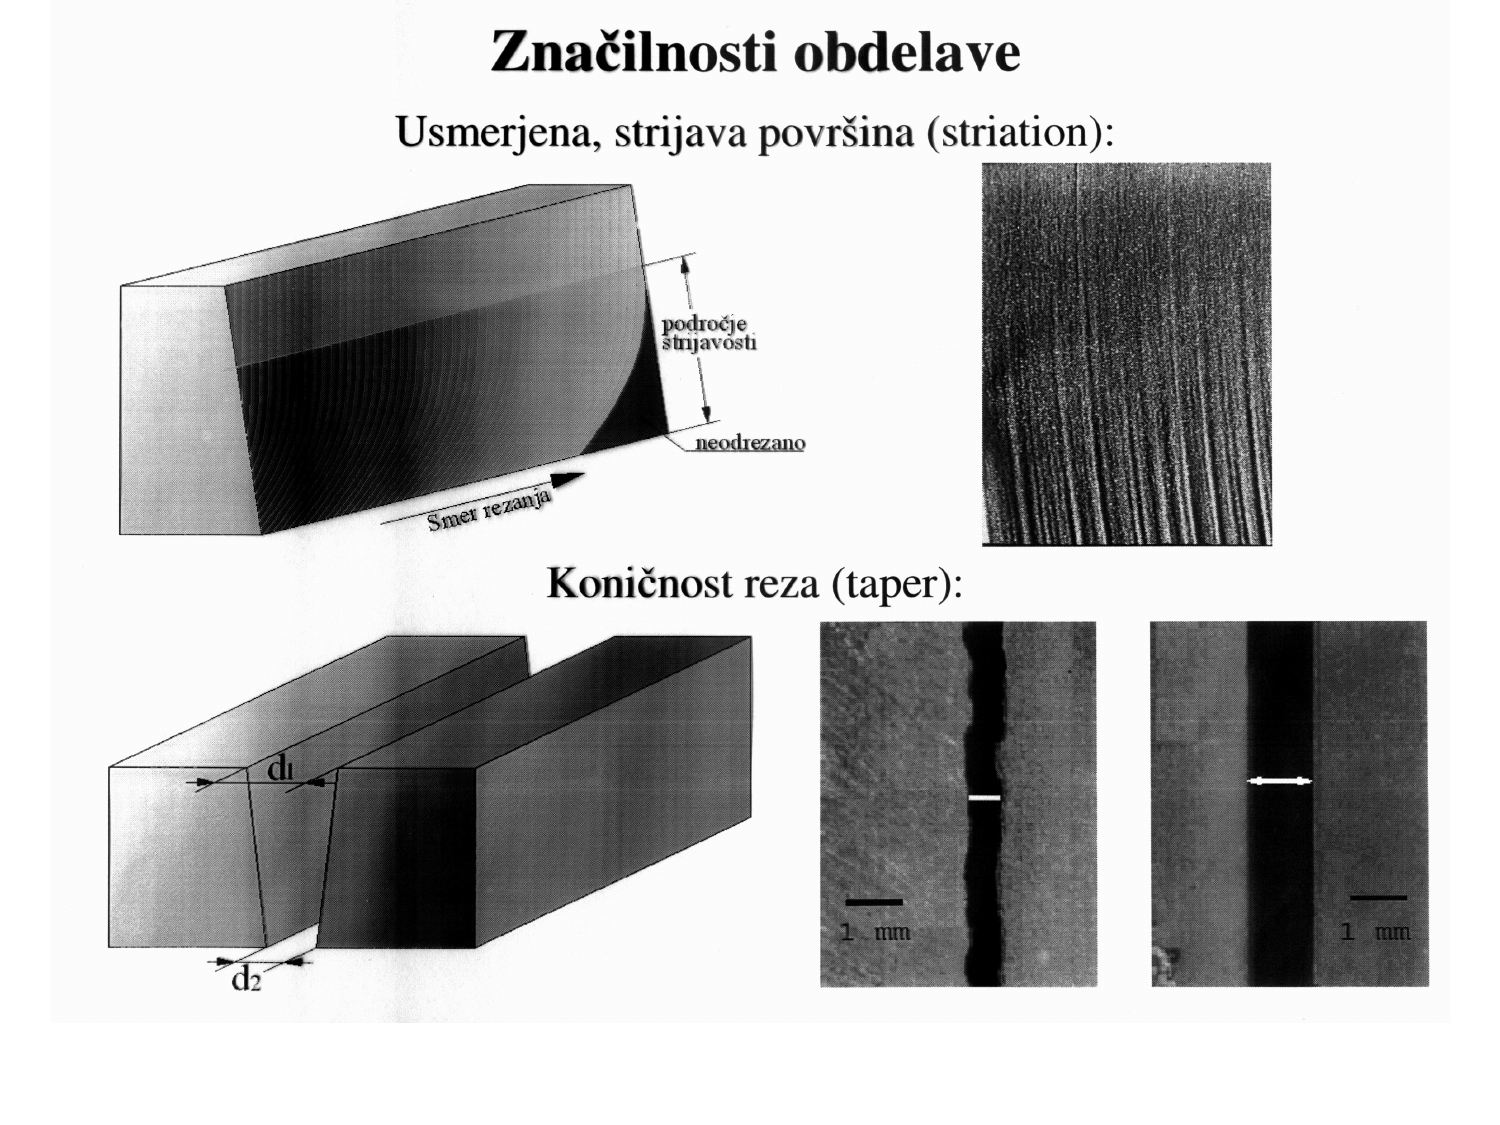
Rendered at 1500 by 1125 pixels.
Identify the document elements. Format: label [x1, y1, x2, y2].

picture [50, 0, 1450, 1023]
